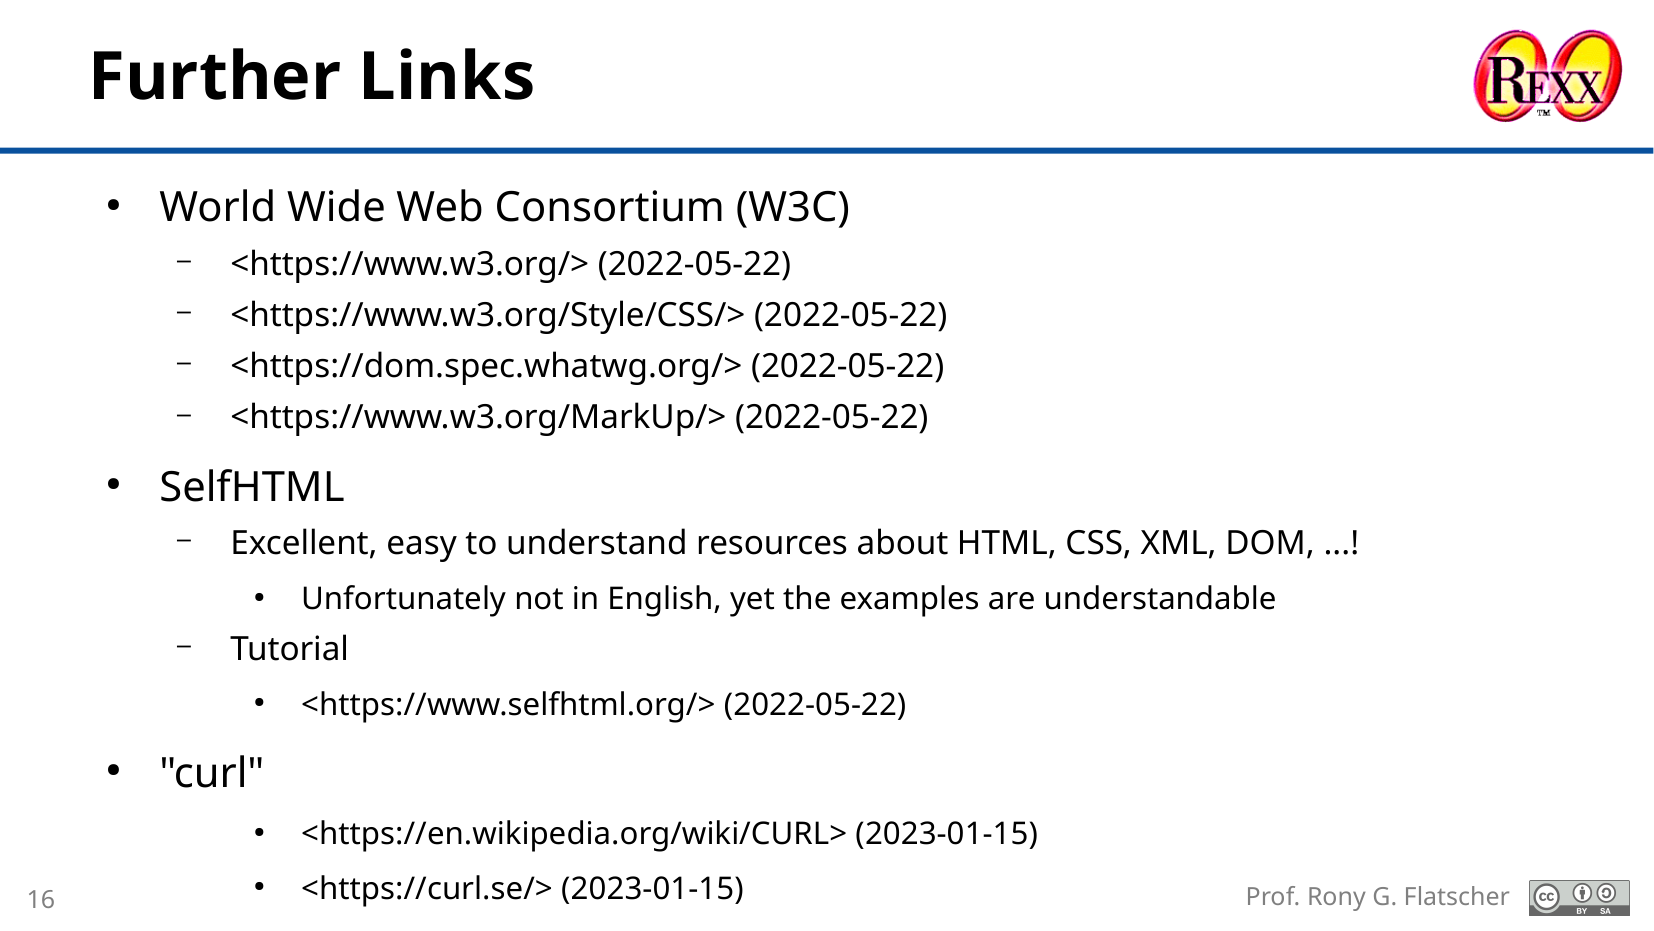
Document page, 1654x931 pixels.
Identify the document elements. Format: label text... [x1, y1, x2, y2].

list World Wide Web Consortium (W3C) <https://www.w3.org/> (2022-05-22) <https://www.w3.org/Style/CSS/> (2022-05-22) <https://dom.spec.whatwg.org/> (2022-05-22) <https://www.w3.org/MarkUp/> (2022-05-22) SelfHTML Excellent, easy to understand resources about HTML, CSS, XML, DOM, ...! Unfortunately not in English, yet the examples are understandable Tutorial <https://www.selfhtml.org/> (2022-05-22) "curl" <https://en.wikipedia.org/wiki/CURL> (2023-01-15) <https://curl.se/> (2023-01-15) [88, 177, 1633, 857]
title Further Links [29, 0, 1654, 148]
